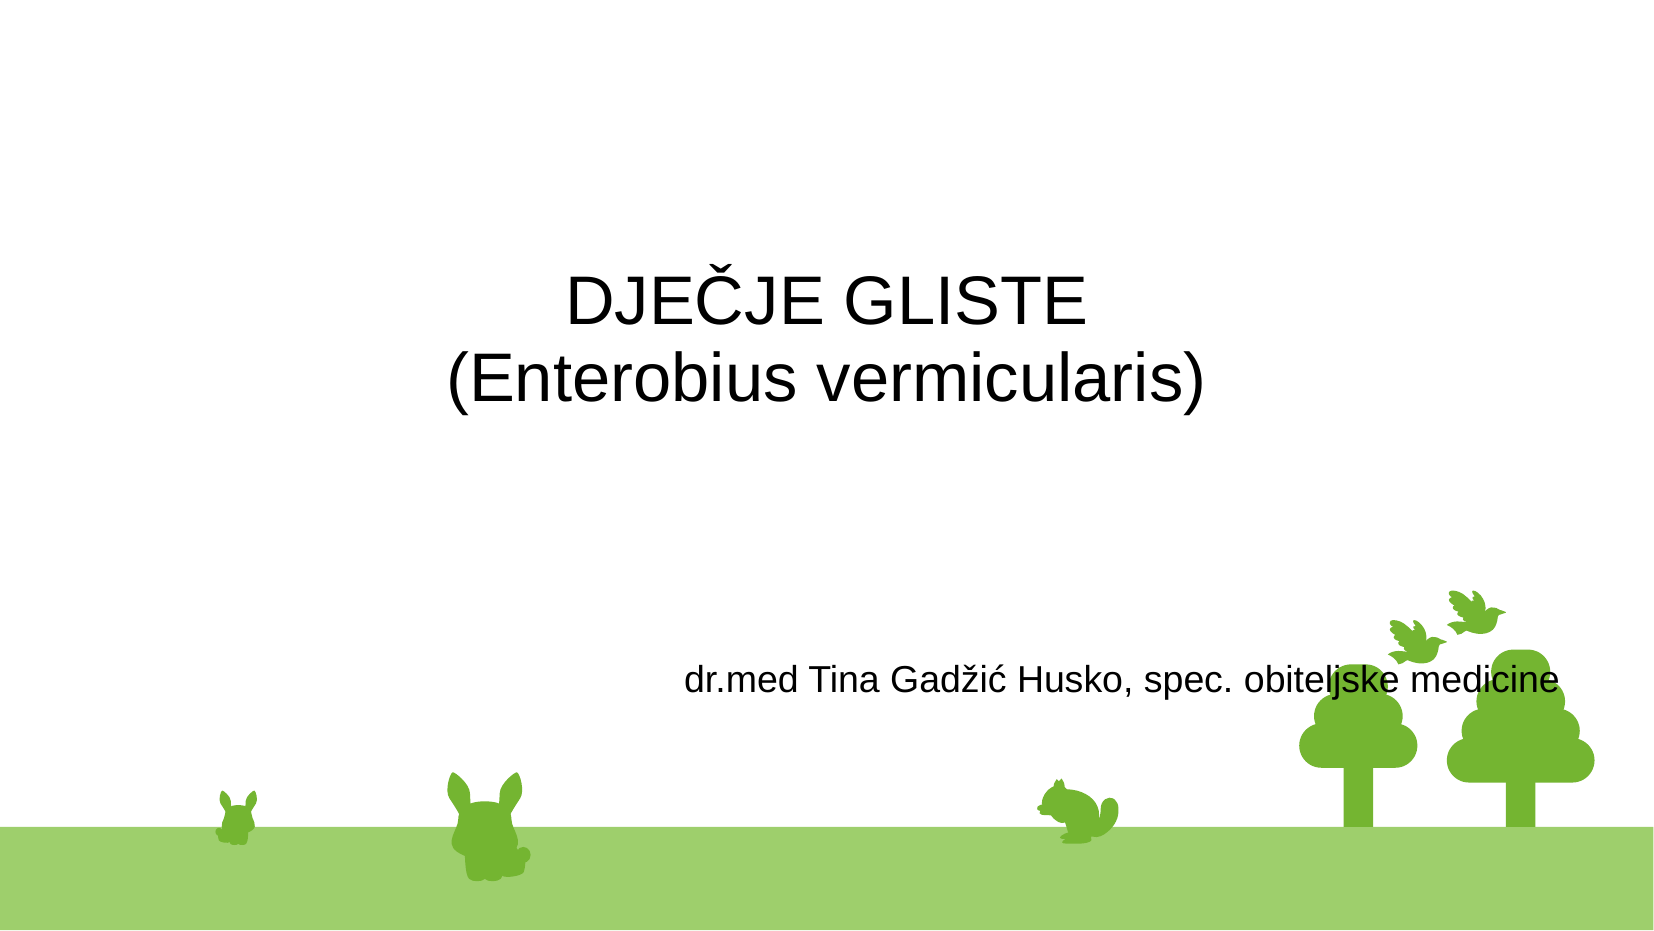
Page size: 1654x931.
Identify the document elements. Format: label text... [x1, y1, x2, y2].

subtitle dr.med Tina Gadžić Husko, spec. obiteljske medicine [679, 590, 1565, 768]
title DJEČJE GLISTE (Enterobius vermicularis) [88, 29, 1565, 650]
